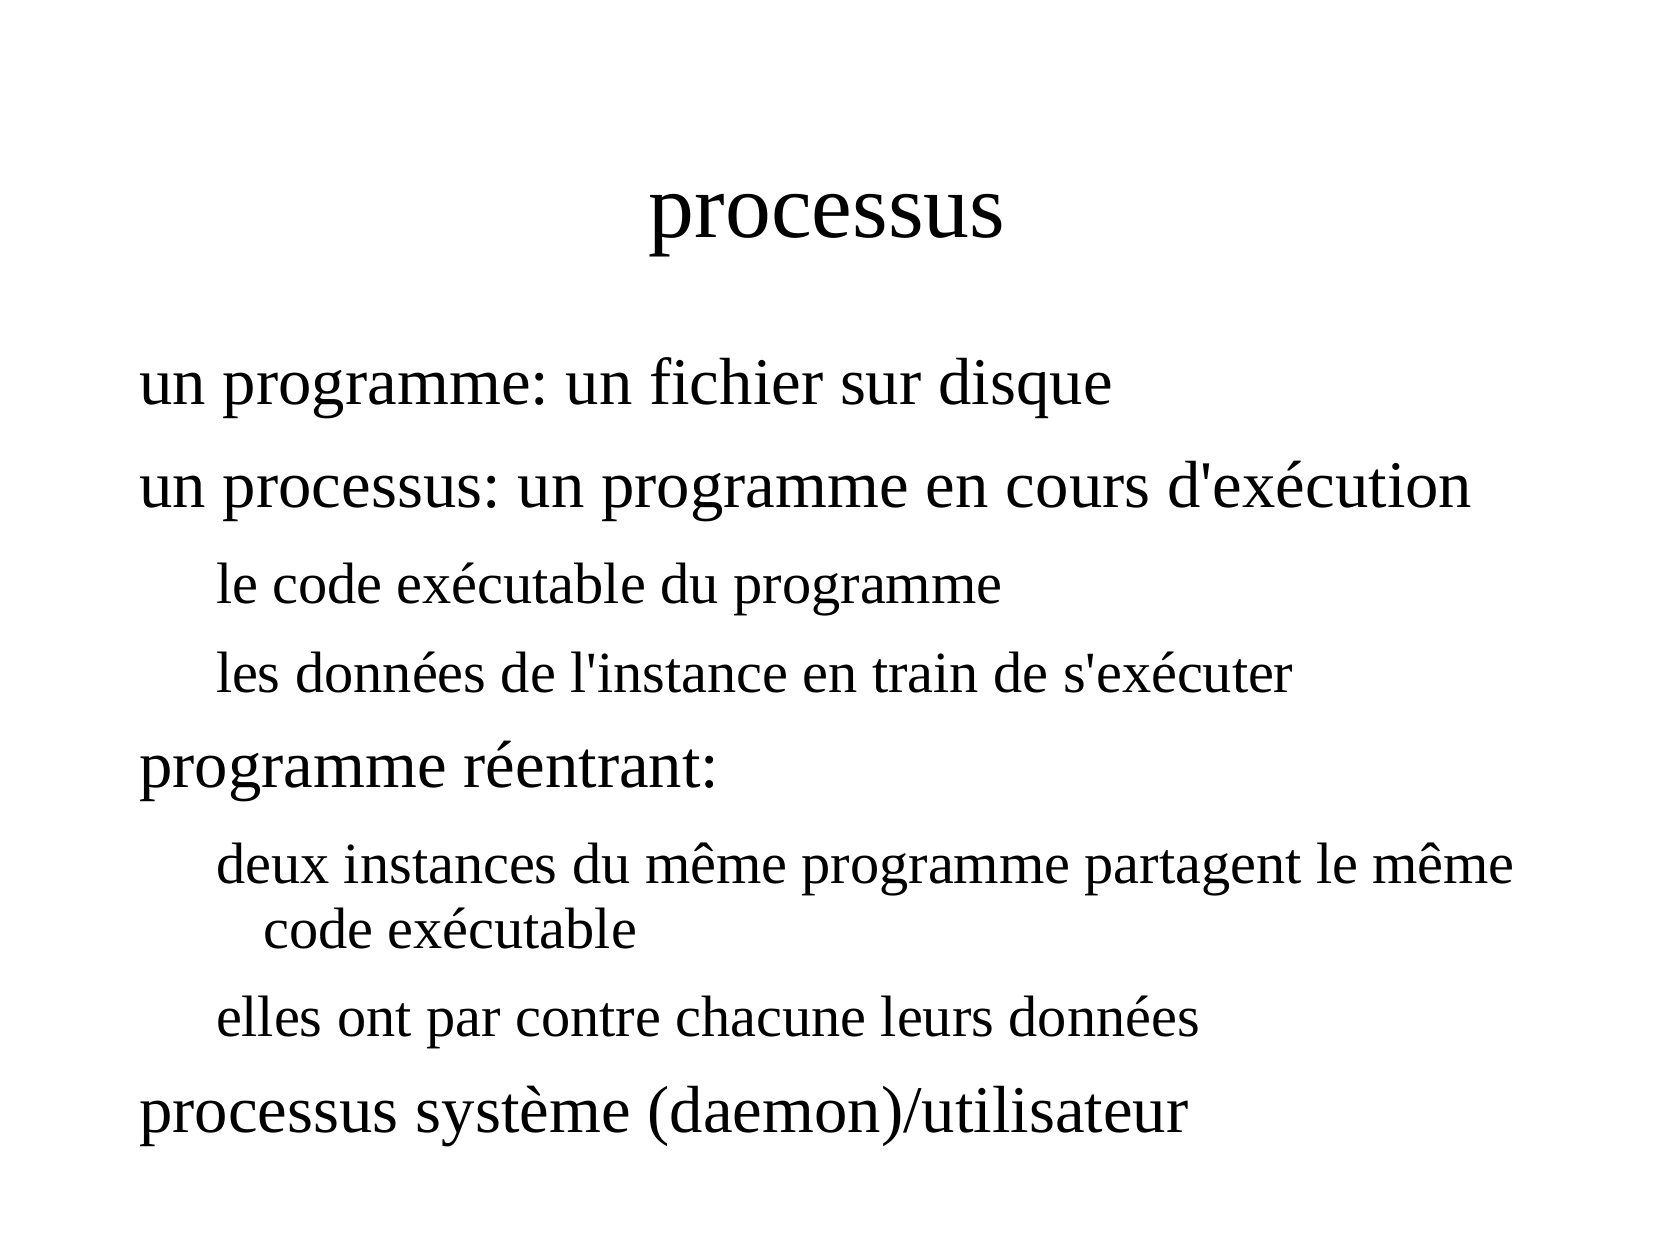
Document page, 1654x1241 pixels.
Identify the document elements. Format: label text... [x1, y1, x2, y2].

title processus [121, 102, 1534, 311]
list un programme: un fichier sur disque un processus: un programme en cours d'exécution le code exécutable du programme les données de l'instance en train de s'exécuter programme réentrant: deux instances du même programme partagent le même code exécutable elles ont par contre chacune leurs données processus système (daemon)/utilisateur [121, 344, 1534, 1152]
